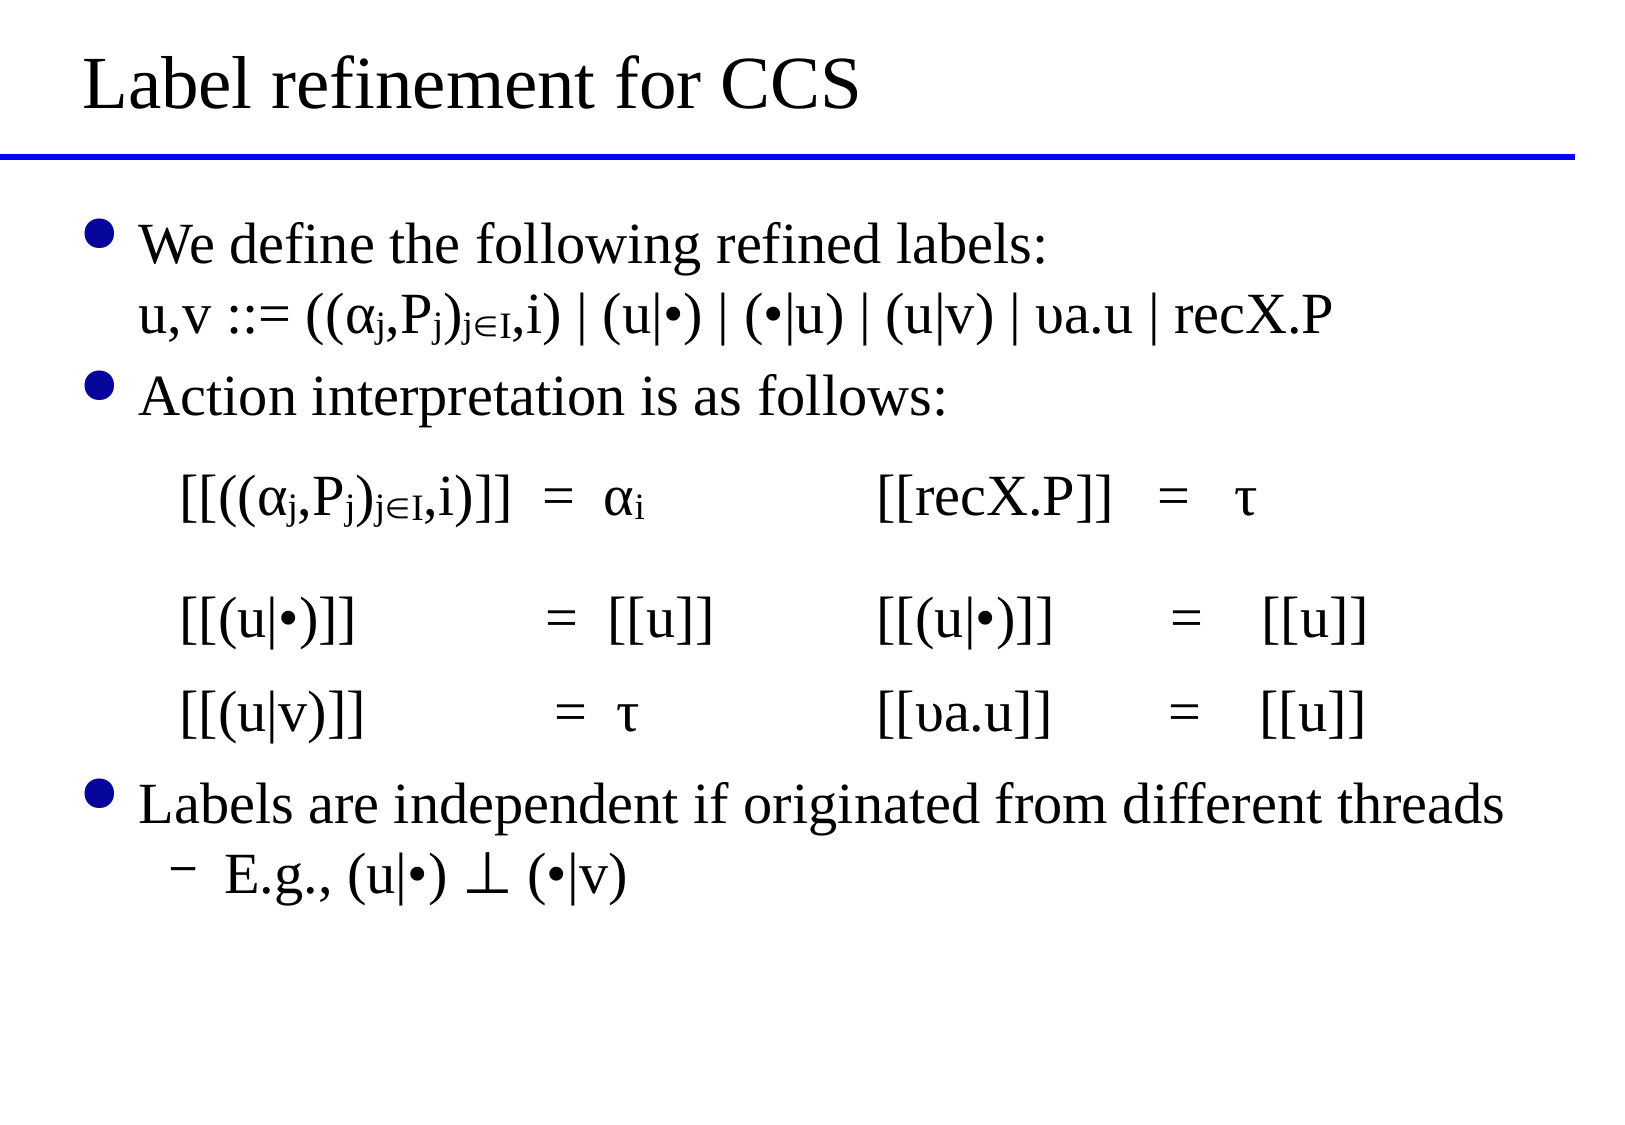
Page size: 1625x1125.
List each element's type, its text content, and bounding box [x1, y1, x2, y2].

table_cell [[υa.u]] = [[u]] [827, 672, 1524, 756]
title Label refinement for CCS [67, 27, 1544, 131]
table_header [[((αj,Pj)jÎI,i)]] = αi [130, 457, 826, 577]
table_cell [[(u|•)]] = [[u]] [130, 578, 826, 671]
table_cell [[(u|v)]] = τ [130, 672, 826, 756]
table_cell [[(u|•)]] = [[u]] [827, 578, 1524, 671]
table_header [[recX.P]] = τ [827, 457, 1524, 577]
list We define the following refined labels: u,v ::= ((αj,Pj)jÎI,i) | (u|•) | (•|u) | (u|v) | υa.u | recX.P Action interpretation is as follows: Labels are independent if originated from different threads E.g., (u|•) ⊥ (•|v) [67, 198, 1557, 1061]
